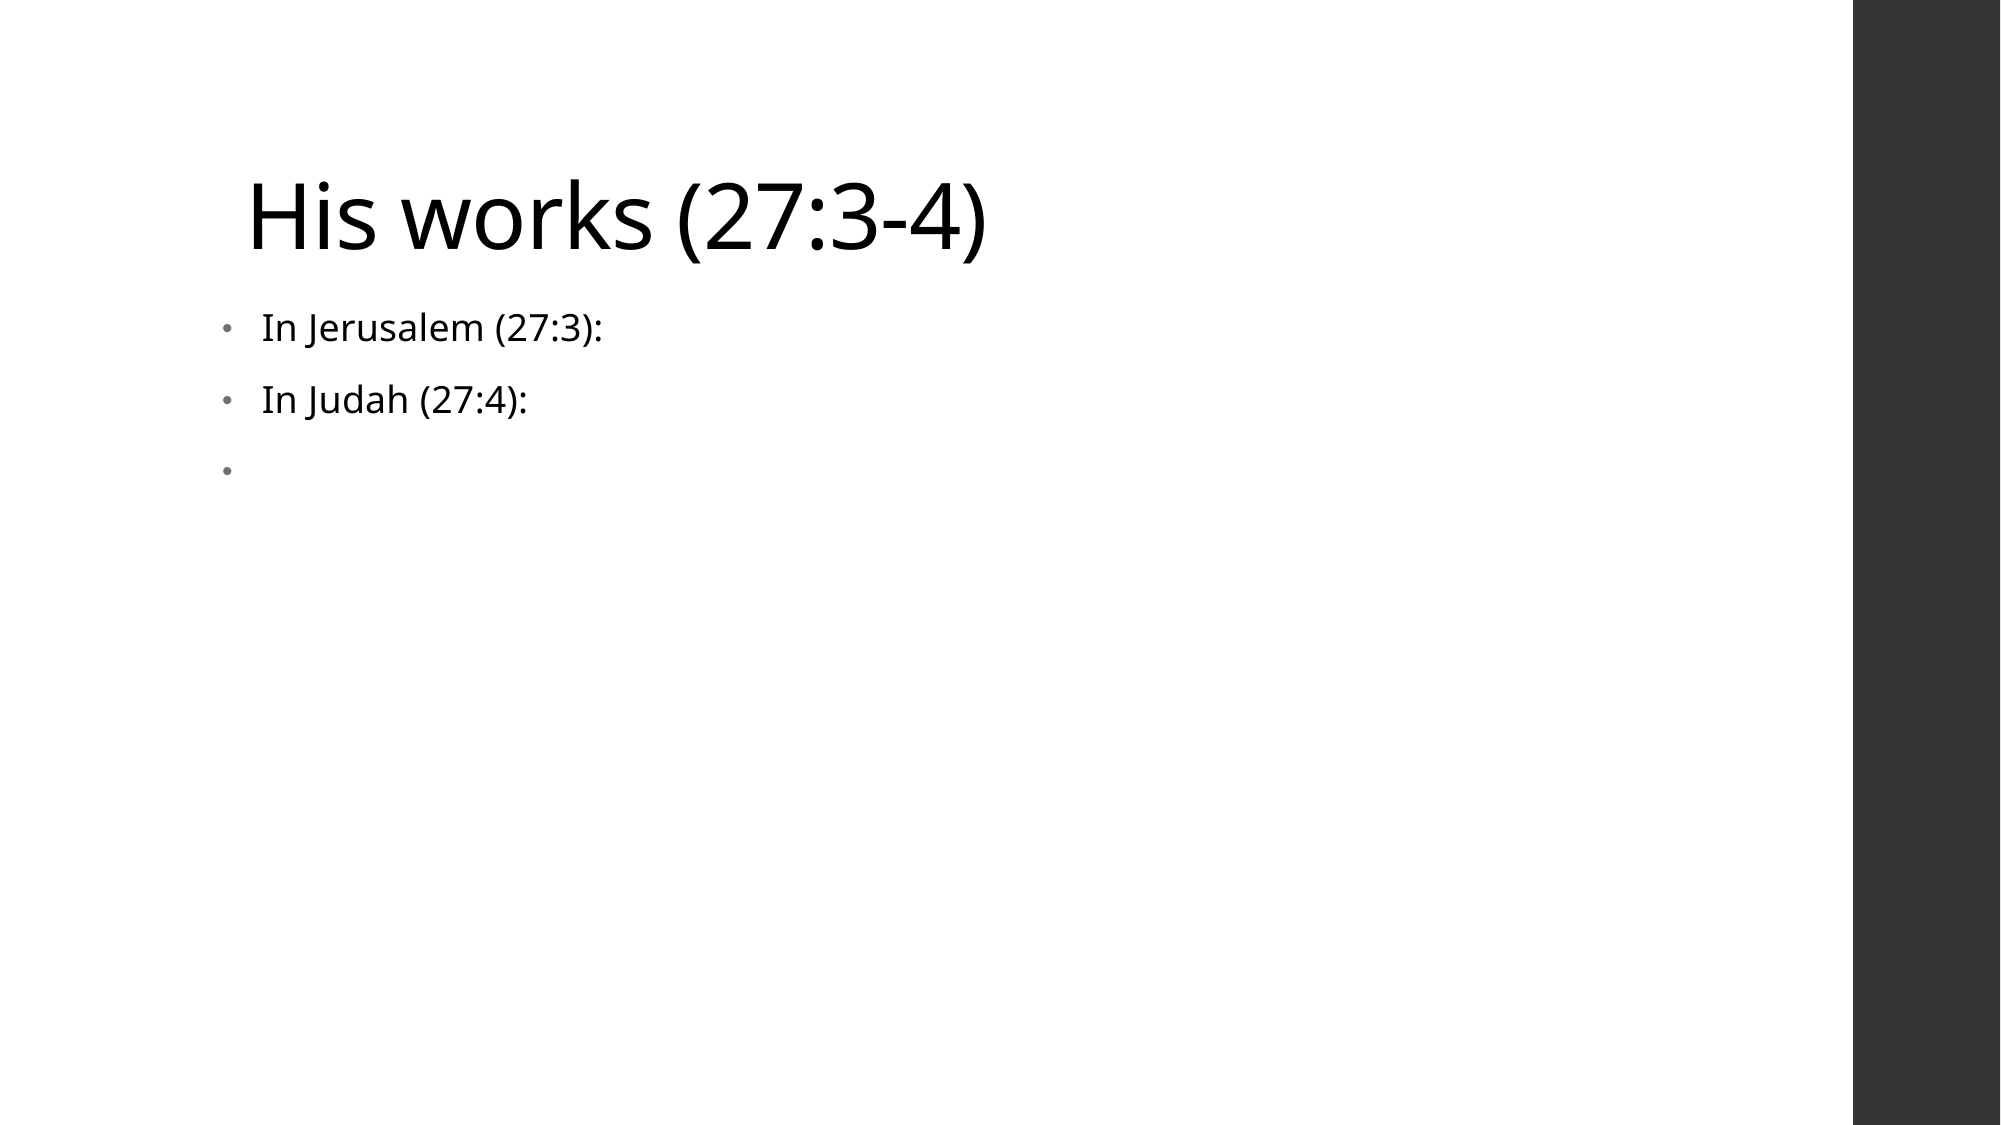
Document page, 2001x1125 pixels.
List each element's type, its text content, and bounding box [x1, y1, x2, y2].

list In Jerusalem (27:3): In Judah (27:4): [206, 299, 1617, 1014]
title His works (27:3-4) [206, 60, 1797, 278]
